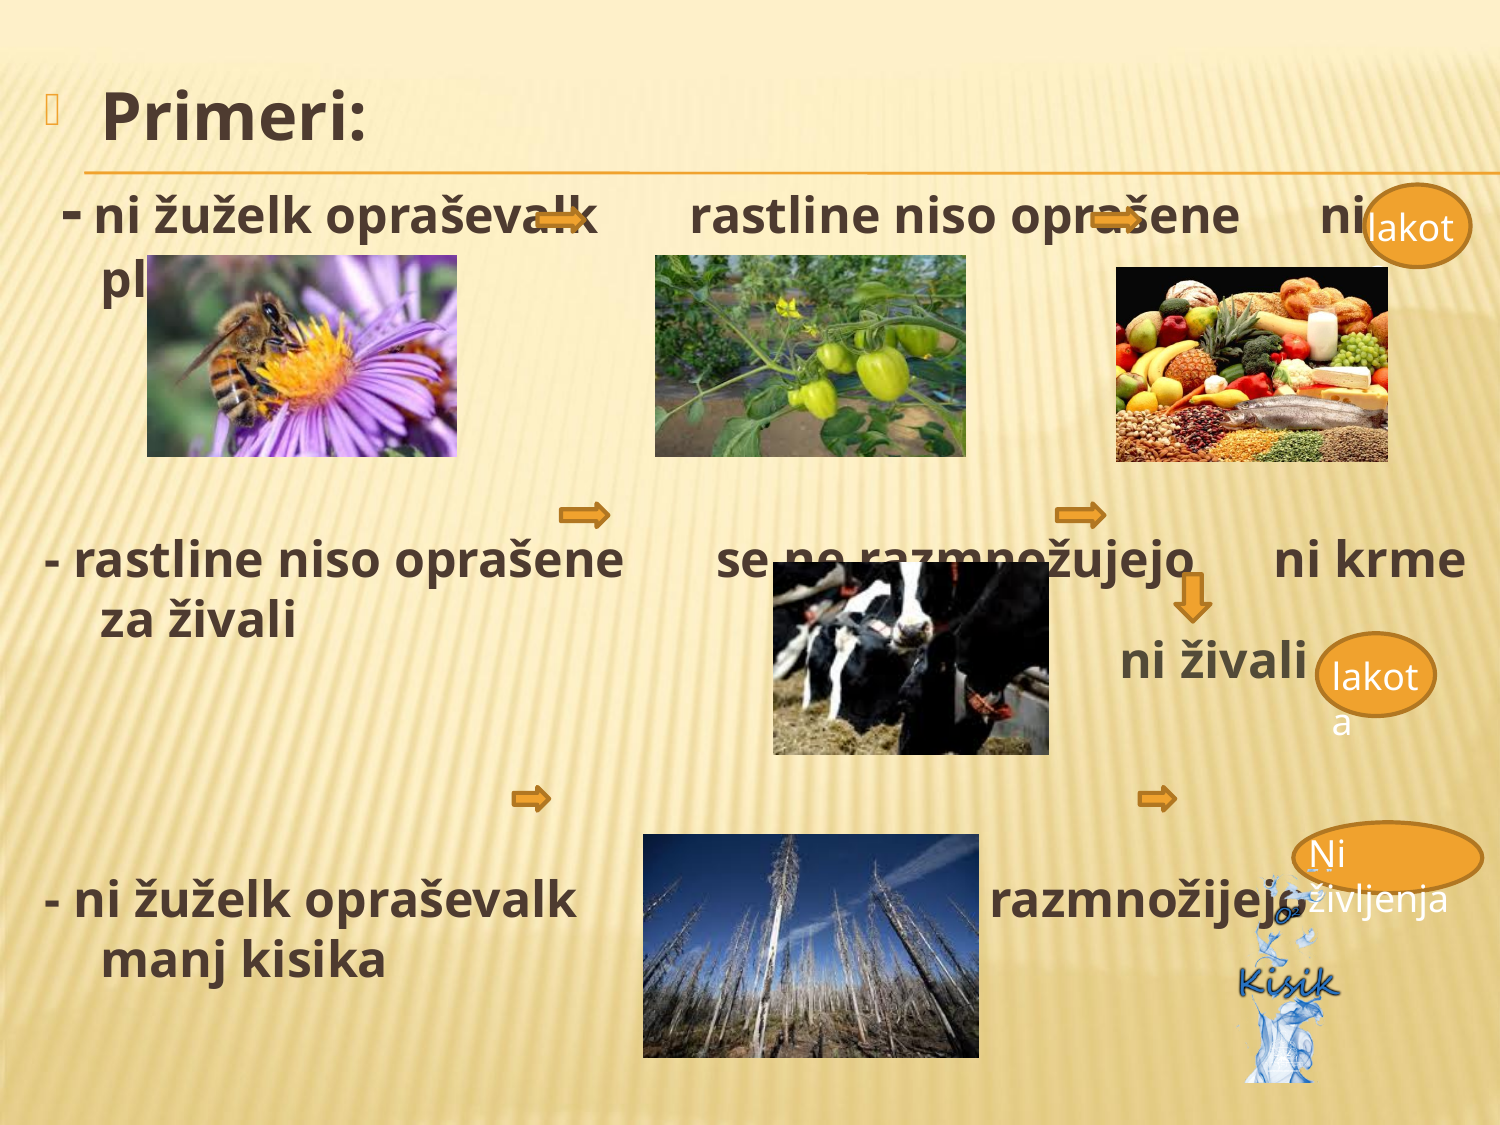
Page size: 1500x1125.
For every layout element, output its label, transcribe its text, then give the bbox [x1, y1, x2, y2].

text_box [1092, 208, 1140, 232]
text_box [1057, 503, 1105, 528]
picture [773, 562, 1049, 755]
picture [0, 0, 1500, 1125]
picture [147, 255, 457, 457]
text_box Ni življenja [1293, 822, 1500, 928]
list Primeri: - ni žuželk opraševalk rastline niso oprašene ni plodov - rastline niso oprašene se ne razmnožujejo ni krme za živali - ni žuželk opraševalk rastline se ne razmnožijejo manj kisika [29, 66, 1500, 1125]
text_box [560, 503, 609, 528]
text_box [1334, 633, 1418, 645]
text_box [1380, 184, 1455, 196]
text_box [537, 208, 585, 232]
picture [655, 255, 966, 457]
picture [1116, 267, 1388, 462]
text_box [1175, 574, 1211, 621]
text_box [513, 786, 550, 811]
text_box [1139, 786, 1176, 811]
picture [643, 834, 979, 1058]
text_box lakota [1316, 645, 1447, 795]
text_box lakota [1352, 196, 1483, 347]
text_box ni živali [1104, 621, 1341, 697]
picture [1139, 869, 1424, 1083]
